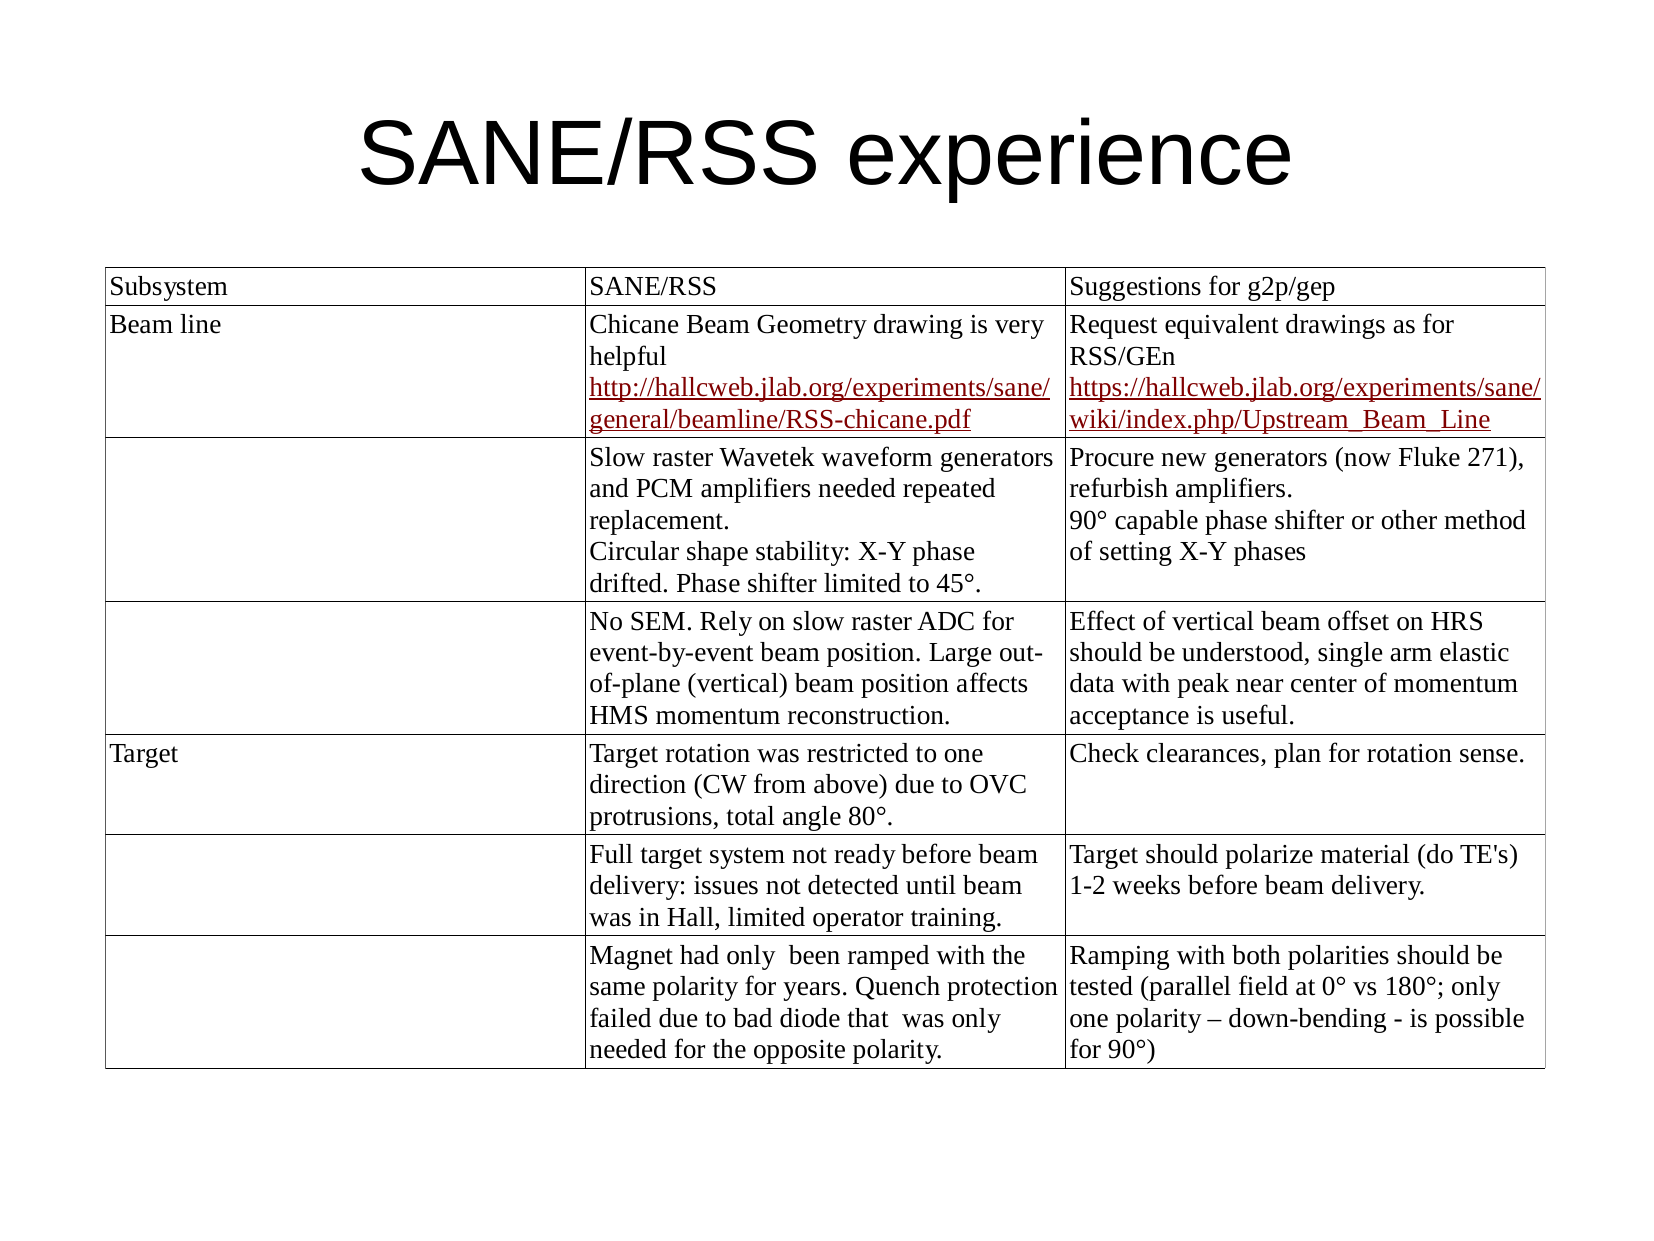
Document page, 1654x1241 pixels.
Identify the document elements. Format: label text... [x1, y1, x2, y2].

title SANE/RSS experience [82, 49, 1571, 257]
chart [105, 266, 1546, 1115]
